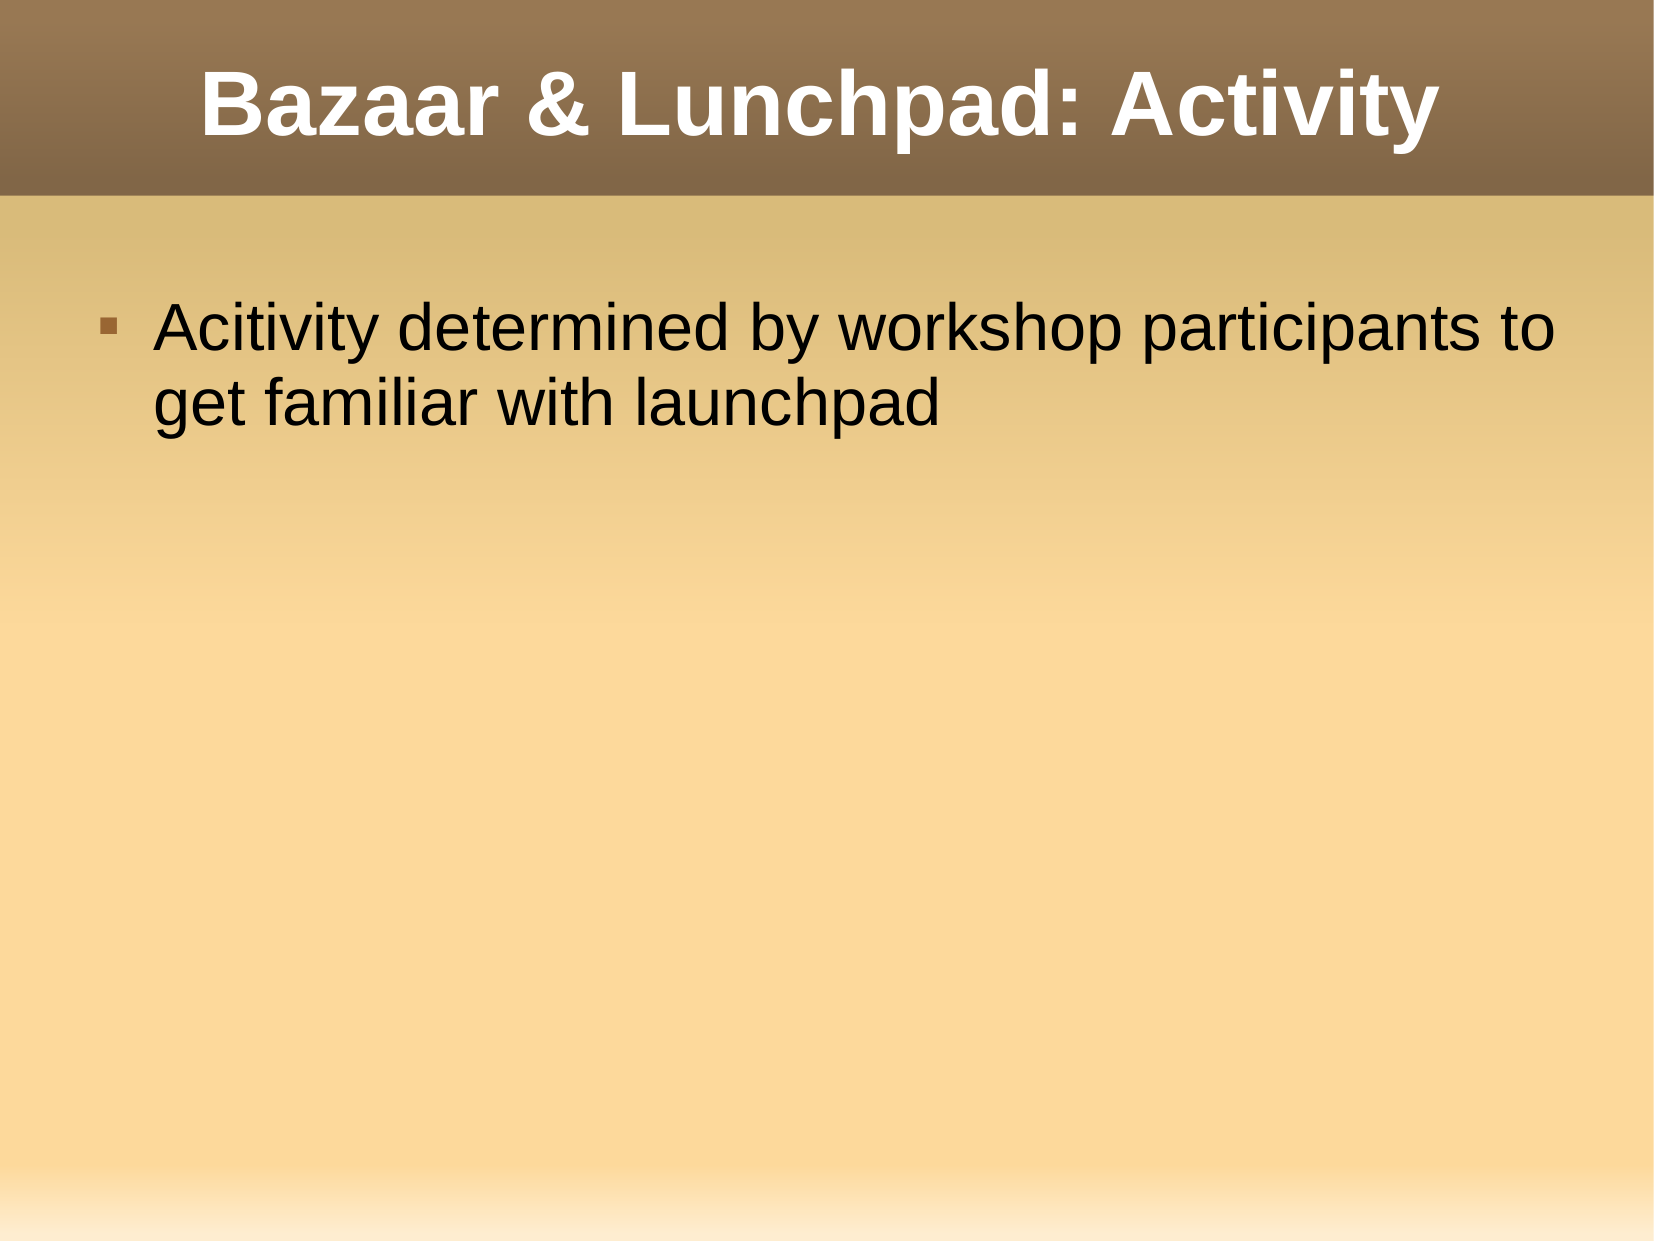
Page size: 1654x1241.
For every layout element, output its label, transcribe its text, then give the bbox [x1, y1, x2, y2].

picture [0, 0, 1654, 1241]
list Acitivity determined by workshop participants to get familiar with launchpad [82, 290, 1571, 1094]
title Bazaar & Lunchpad: Activity [76, 7, 1565, 200]
